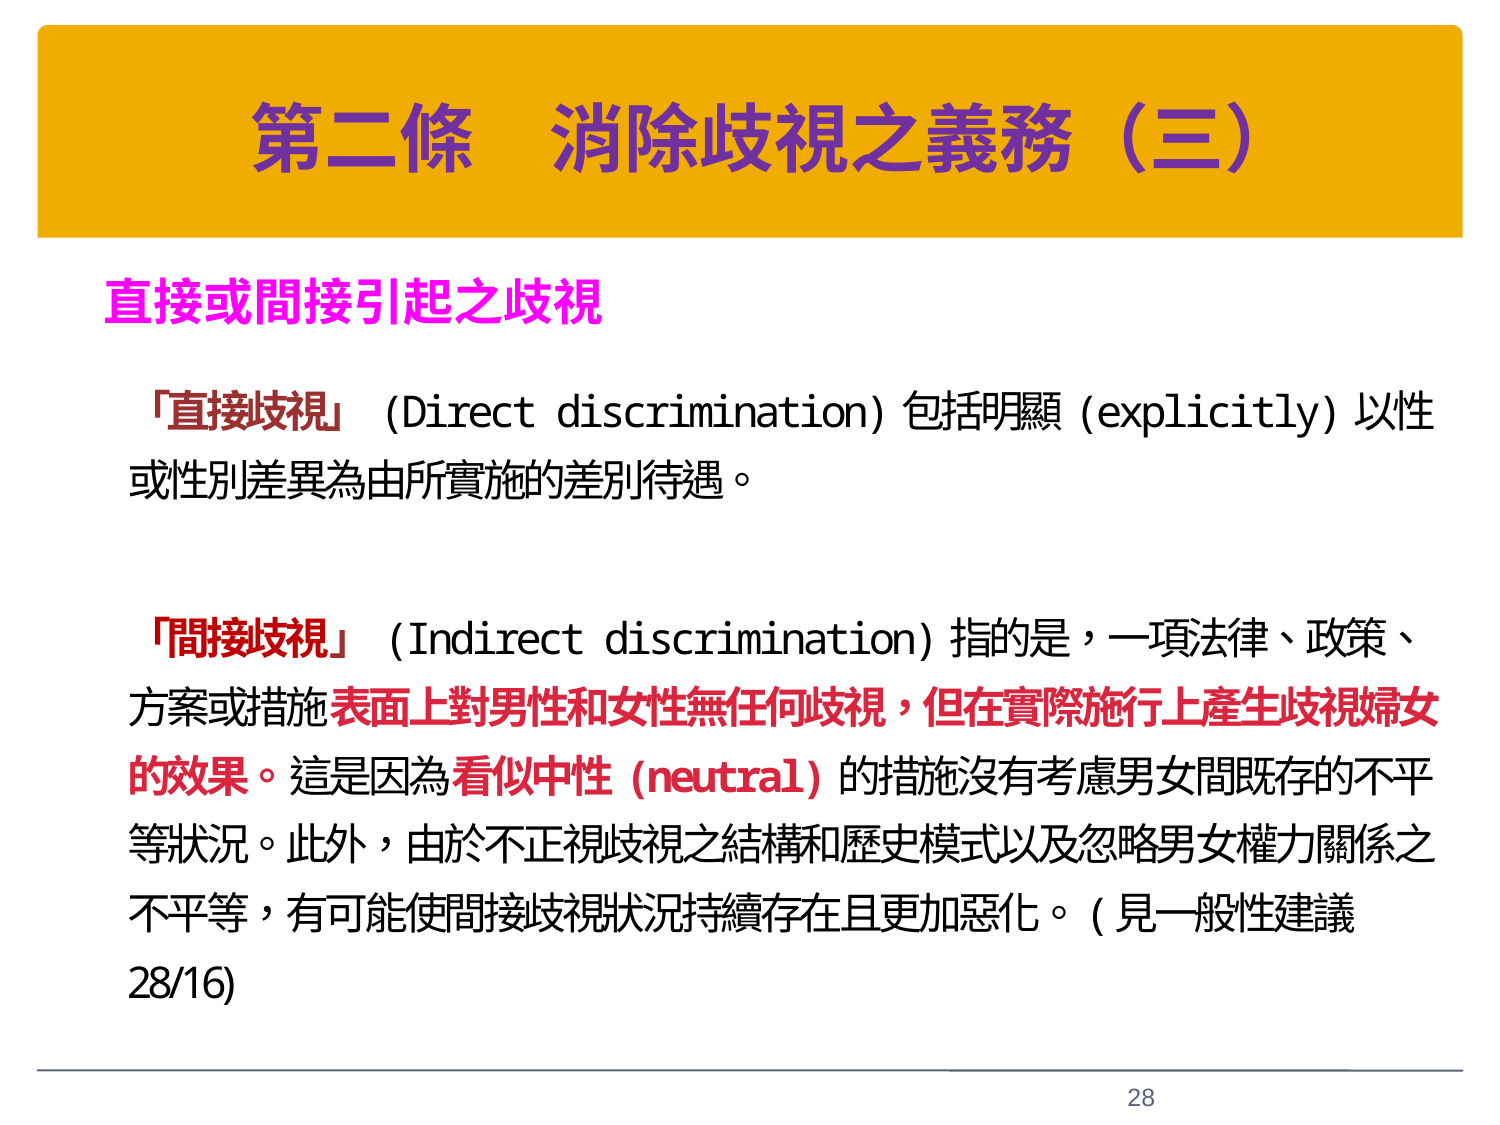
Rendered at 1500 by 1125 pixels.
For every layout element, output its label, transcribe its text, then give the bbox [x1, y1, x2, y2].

text_box <編號> [1112, 1069, 1463, 1123]
text_box 第二條 消除歧視之義務（三） [75, 42, 1476, 231]
list 直接或間接引起之歧視 「直接歧視」(Direct discrimination)包括明顯(explicitly)以性或性別差異為由所實施的差別待遇。 「間接歧視」(Indirect discrimination)指的是，一項法律、政策、方案或措施表面上對男性和女性無任何歧視，但在實際施行上產生歧視婦女的效果。這是因為看似中性(neutral)的措施沒有考慮男女間既存的不平等狀況。此外，由於不正視歧視之結構和歷史模式以及忽略男女權力關係之不平等，有可能使間接歧視狀況持續存在且更加惡化。(見一般性建議28/16) [29, 262, 1471, 1051]
